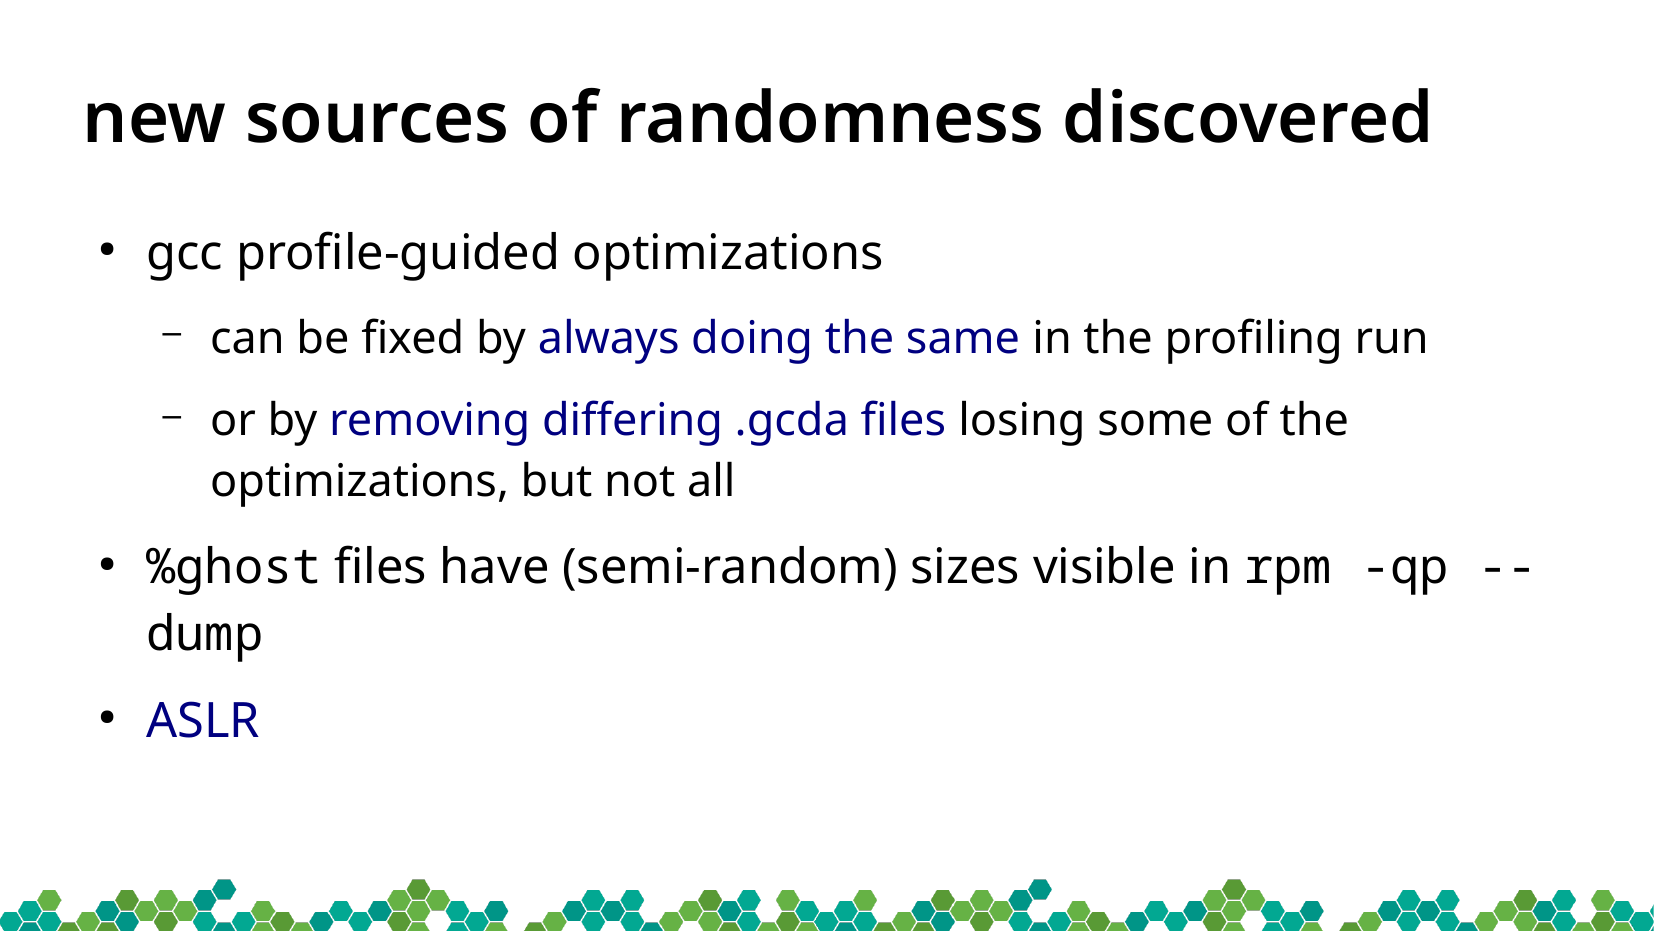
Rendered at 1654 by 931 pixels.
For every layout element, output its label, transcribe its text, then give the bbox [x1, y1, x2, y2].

title new sources of randomness discovered [82, 37, 1571, 193]
picture [0, 871, 1654, 931]
list gcc profile-guided optimizations can be fixed by always doing the same in the profiling run or by removing differing .gcda files losing some of the optimizations, but not all %ghost files have (semi-random) sizes visible in rpm -qp --dump ASLR [82, 217, 1571, 758]
